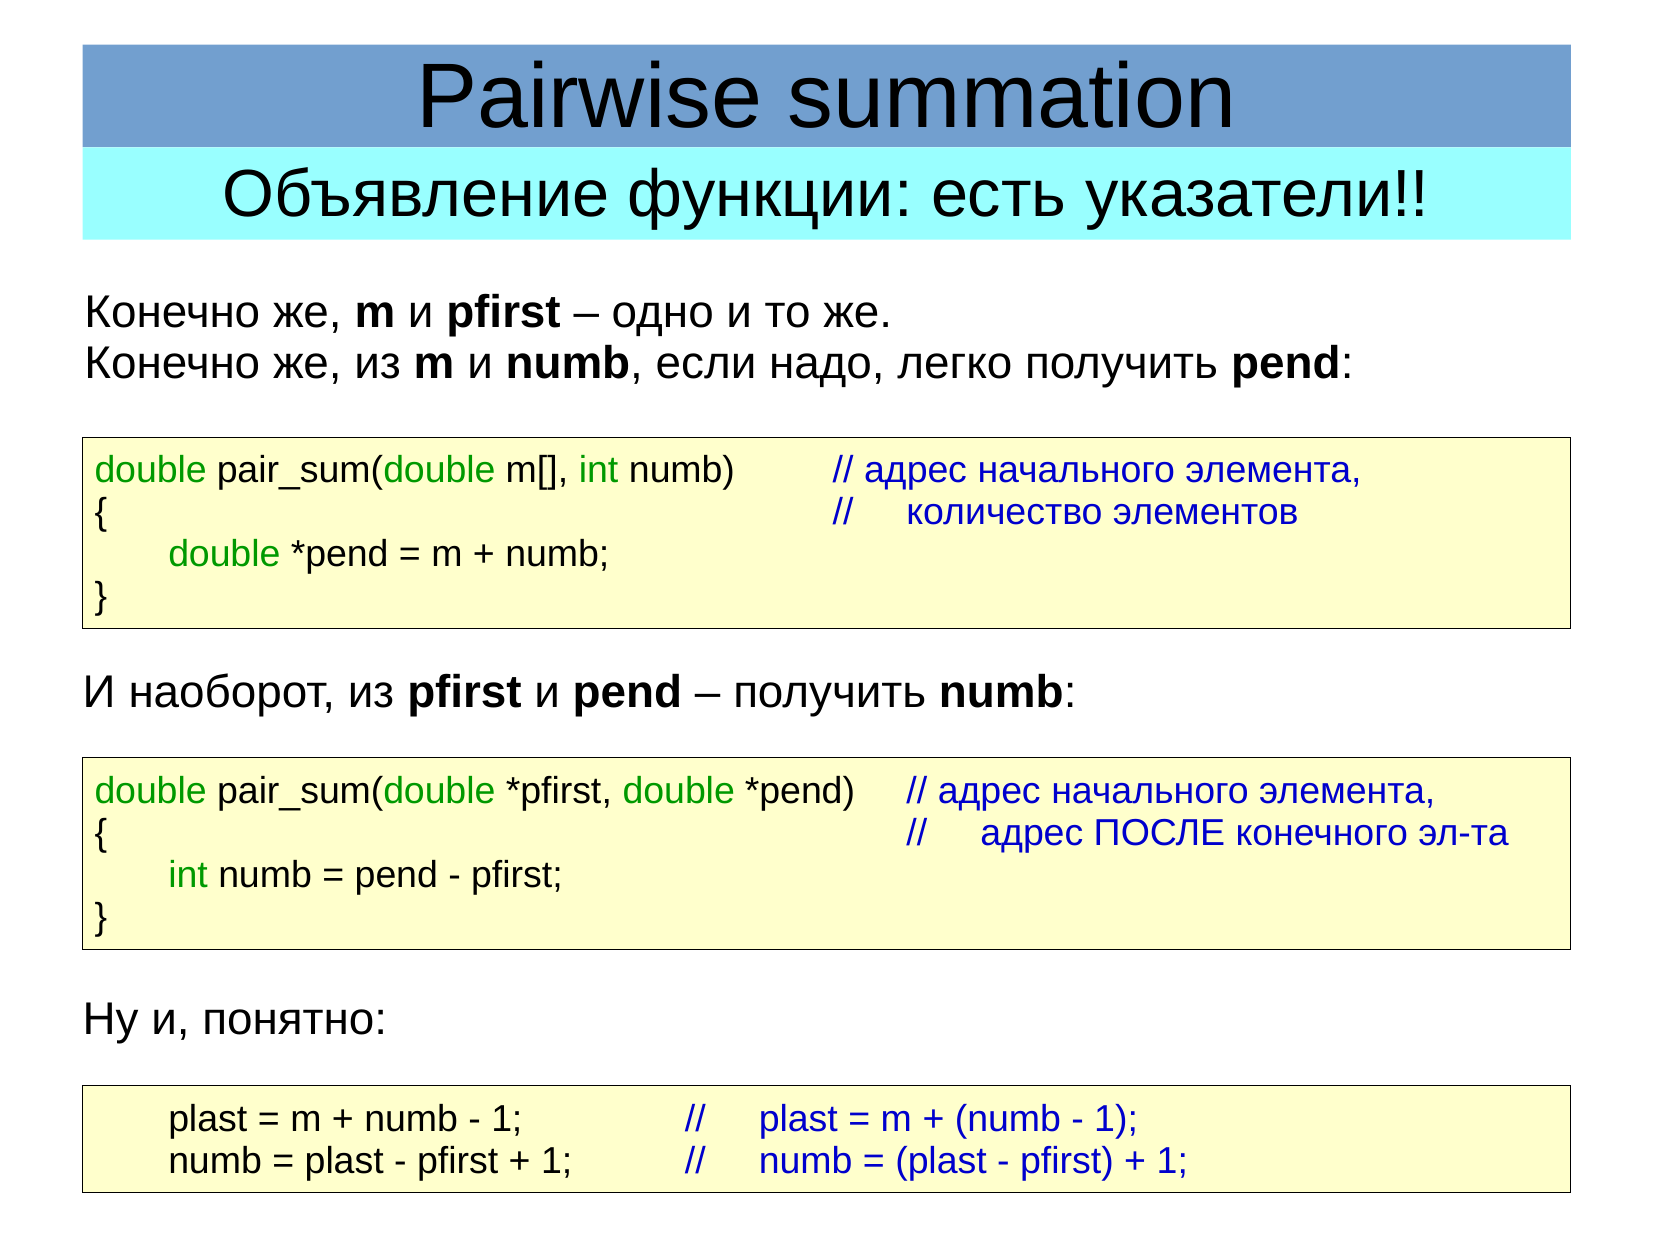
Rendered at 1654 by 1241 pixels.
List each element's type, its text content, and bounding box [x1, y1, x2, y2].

text_box Конечно же, m и pfirst – одно и то же. Конечно же, из m и numb, если надо, легко получить pend: [84, 285, 1573, 389]
title Объявление функции: есть указатели!! [82, 147, 1571, 240]
title Pairwise summation [82, 44, 1571, 147]
subtitle plast = m + numb - 1; // plast = m + (numb - 1); numb = plast - pfirst + 1; // numb = (plast - pfirst) + 1; [82, 1085, 1571, 1193]
text_box Ну и, понятно: [82, 992, 1571, 1044]
text_box double pair_sum(double *pfirst, double *pend) // адрес начального элемента, { // адрес ПОСЛЕ конечного эл-та int numb = pend - pfirst; } [82, 757, 1571, 950]
text_box И наоборот, из pfirst и pend – получить numb: [82, 666, 1571, 718]
text_box double pair_sum(double m[], int numb) // адрес начального элемента, { // количество элементов double *pend = m + numb; } [82, 437, 1571, 629]
